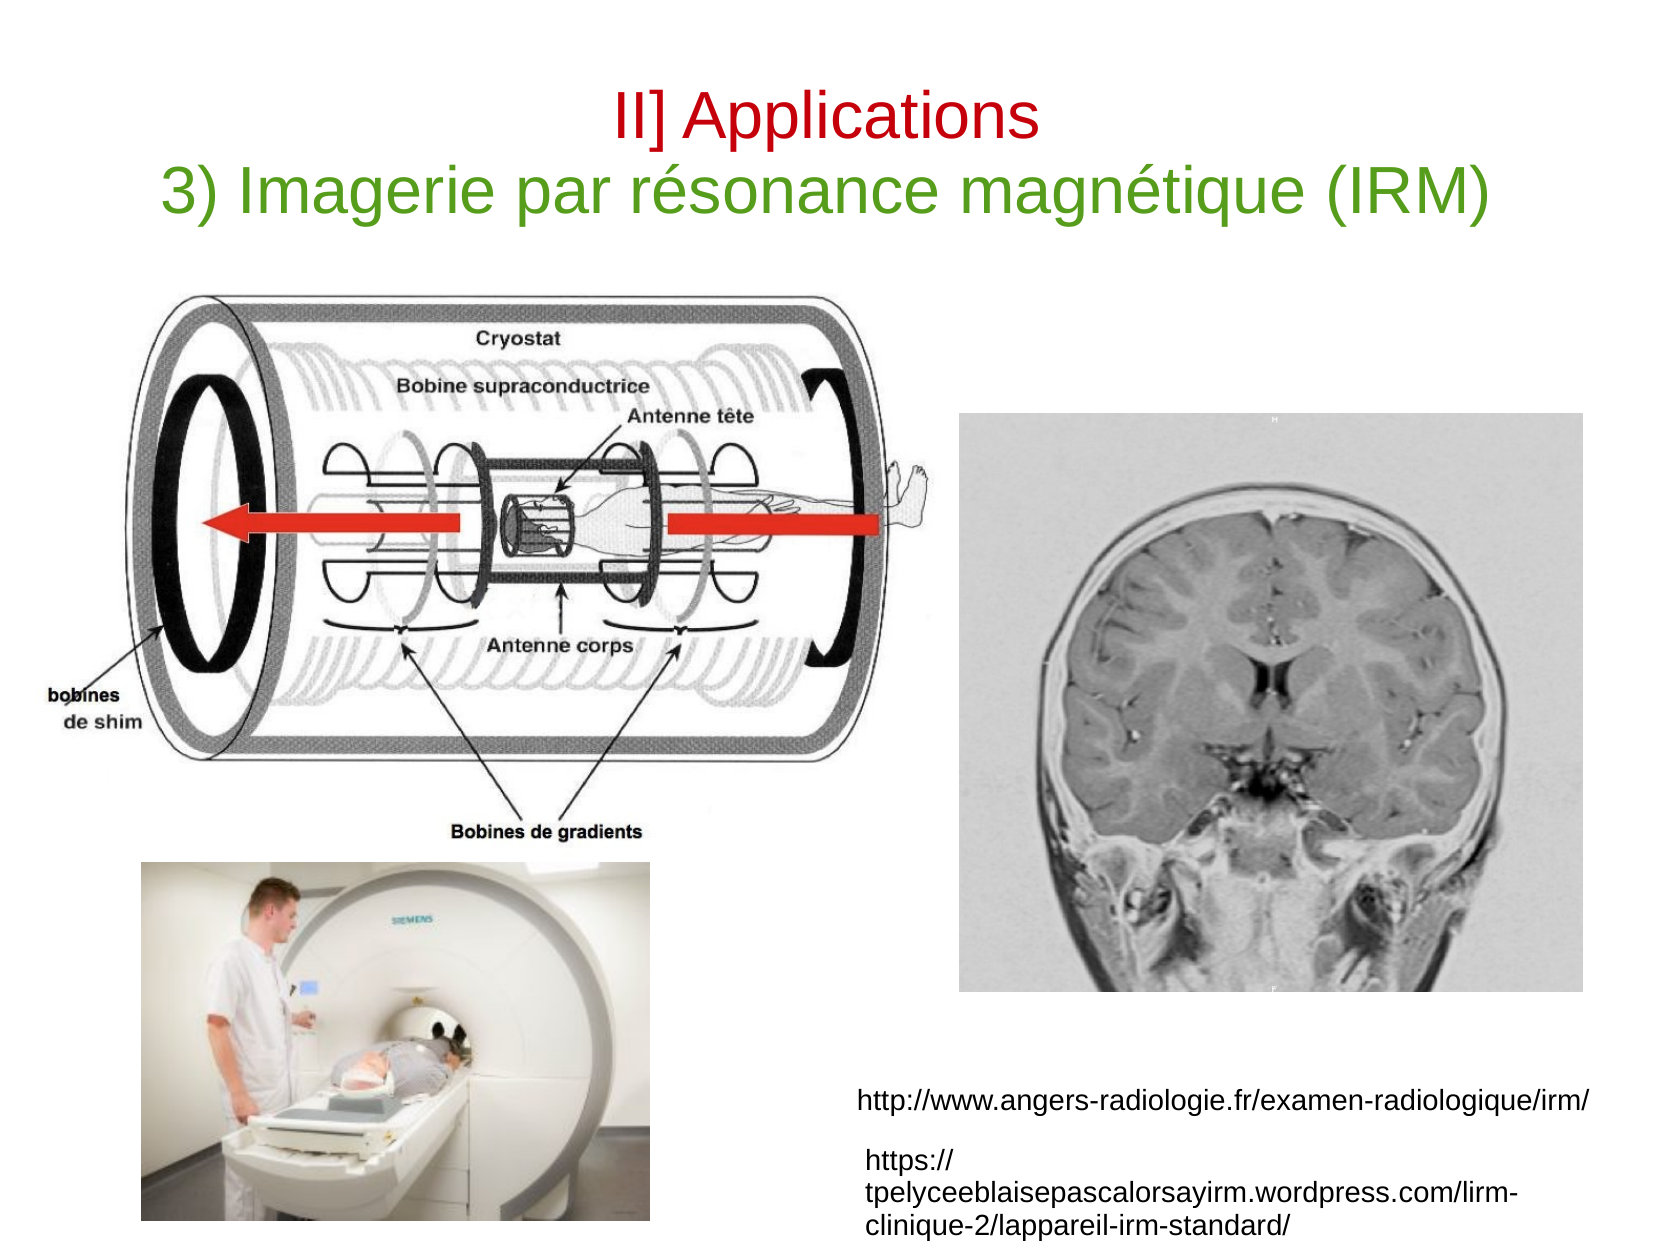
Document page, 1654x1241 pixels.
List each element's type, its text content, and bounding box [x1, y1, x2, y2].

title II] Applications 3) Imagerie par résonance magnétique (IRM) [82, 49, 1571, 257]
text_box http://www.angers-radiologie.fr/examen-radiologique/irm/ [842, 1076, 1654, 1134]
text_box https://tpelyceeblaisepascalorsayirm.wordpress.com/lirm-clinique-2/lappareil-irm-standard/ [850, 1136, 1560, 1217]
picture [35, 259, 1583, 1221]
